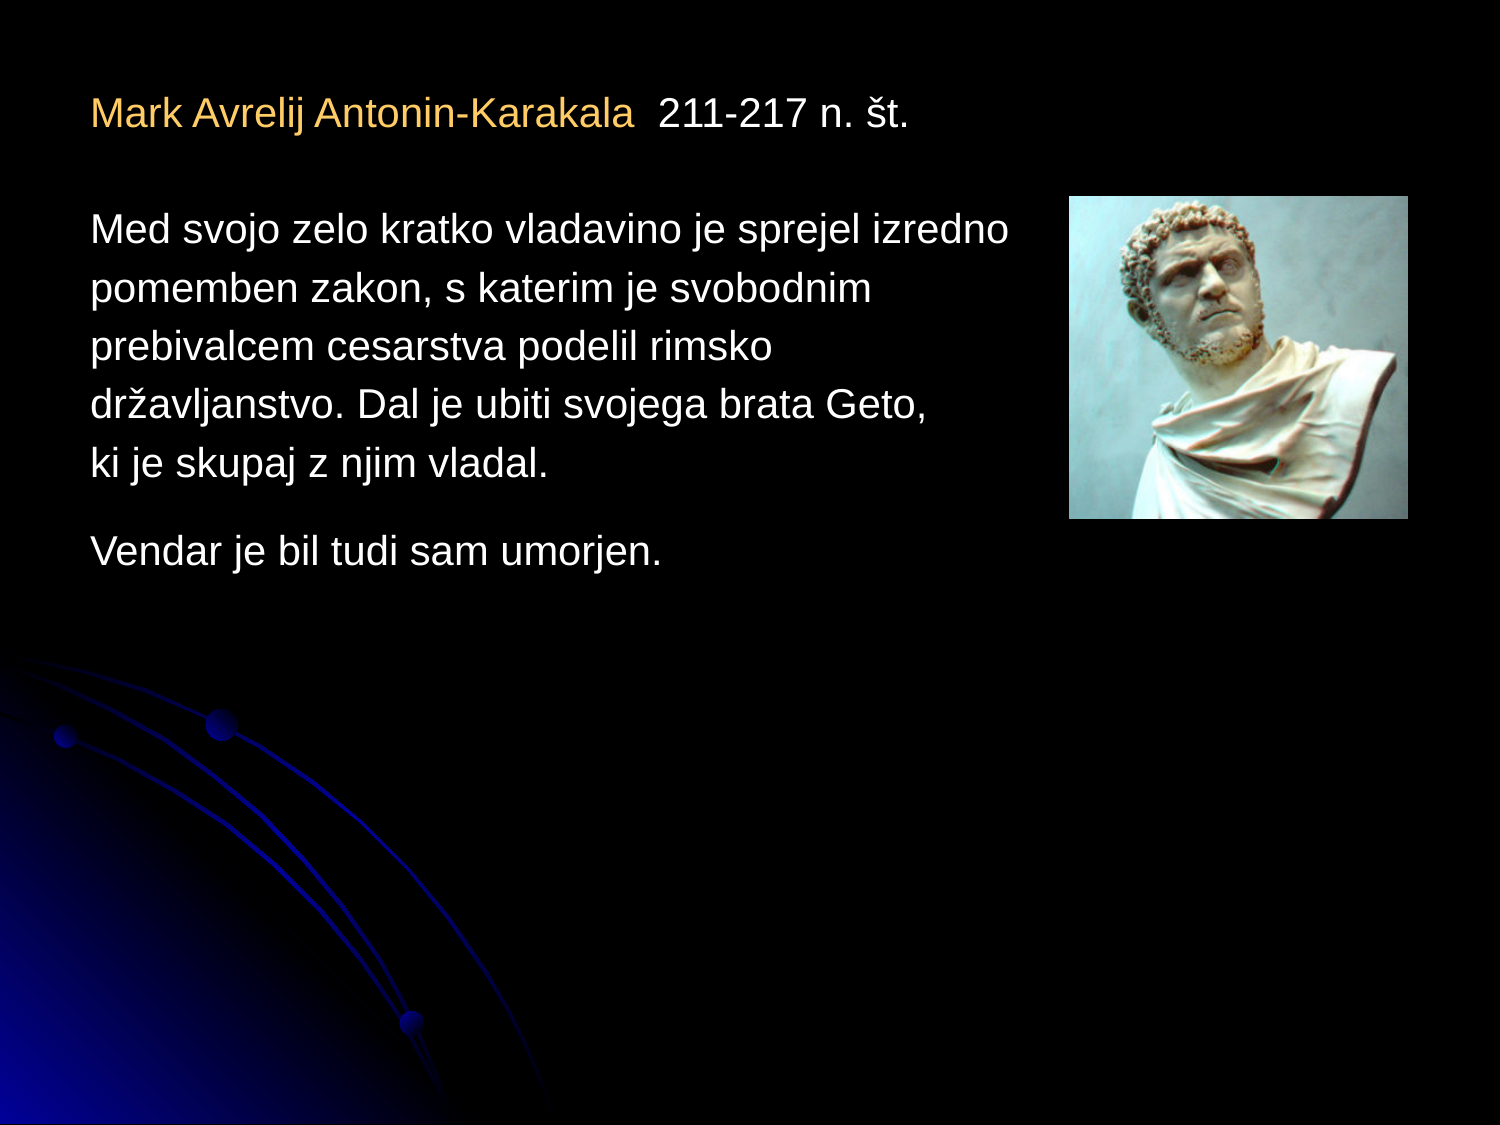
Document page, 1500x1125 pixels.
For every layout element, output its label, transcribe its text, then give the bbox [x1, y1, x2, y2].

picture [1069, 196, 1408, 519]
list Mark Avrelij Antonin-Karakala 211-217 n. št. Med svojo zelo kratko vladavino je sprejel izredno pomemben zakon, s katerim je svobodnim prebivalcem cesarstva podelil rimsko državljanstvo. Dal je ubiti svojega brata Geto, ki je skupaj z njim vladal. Vendar je bil tudi sam umorjen. [75, 78, 1425, 1006]
